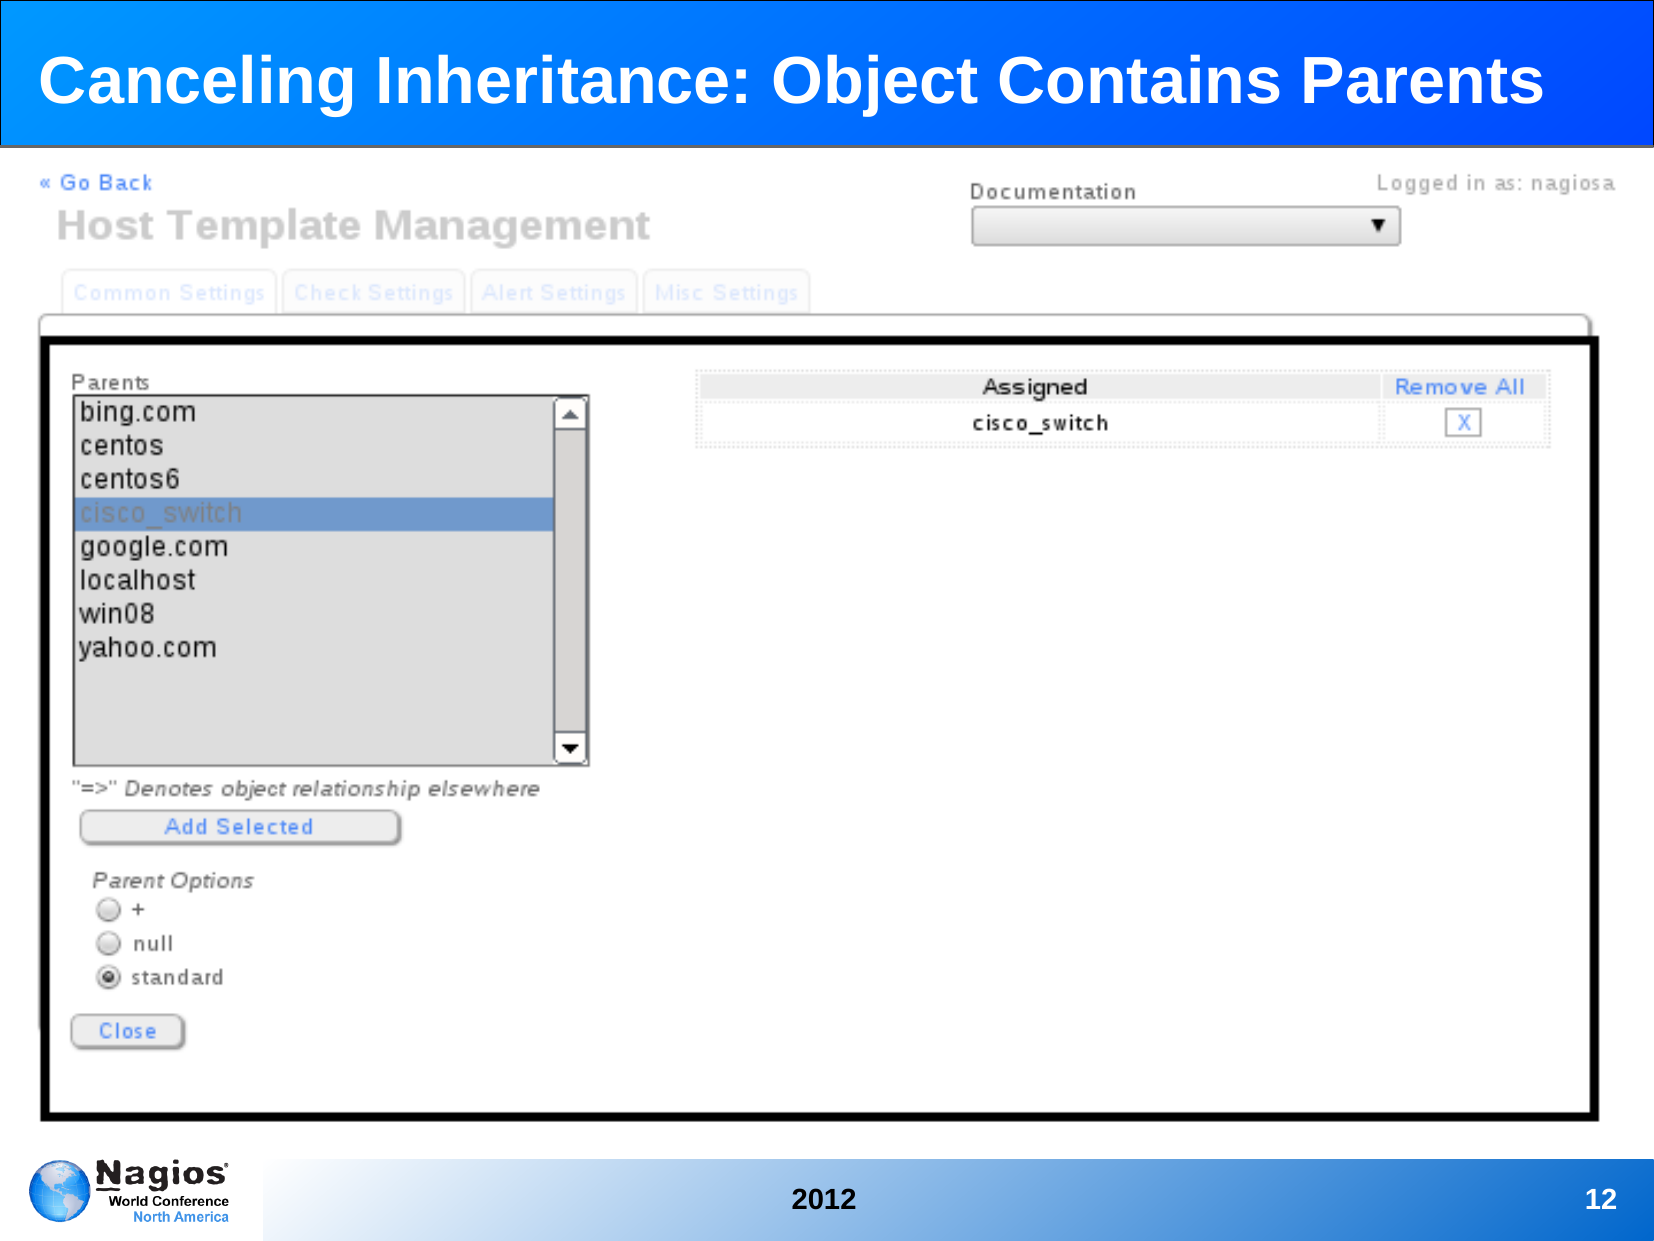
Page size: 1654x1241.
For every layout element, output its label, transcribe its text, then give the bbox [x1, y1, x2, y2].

picture [2, 166, 1618, 1131]
picture [29, 1159, 229, 1235]
title Canceling Inheritance: Object Contains Parents [38, 38, 1628, 122]
